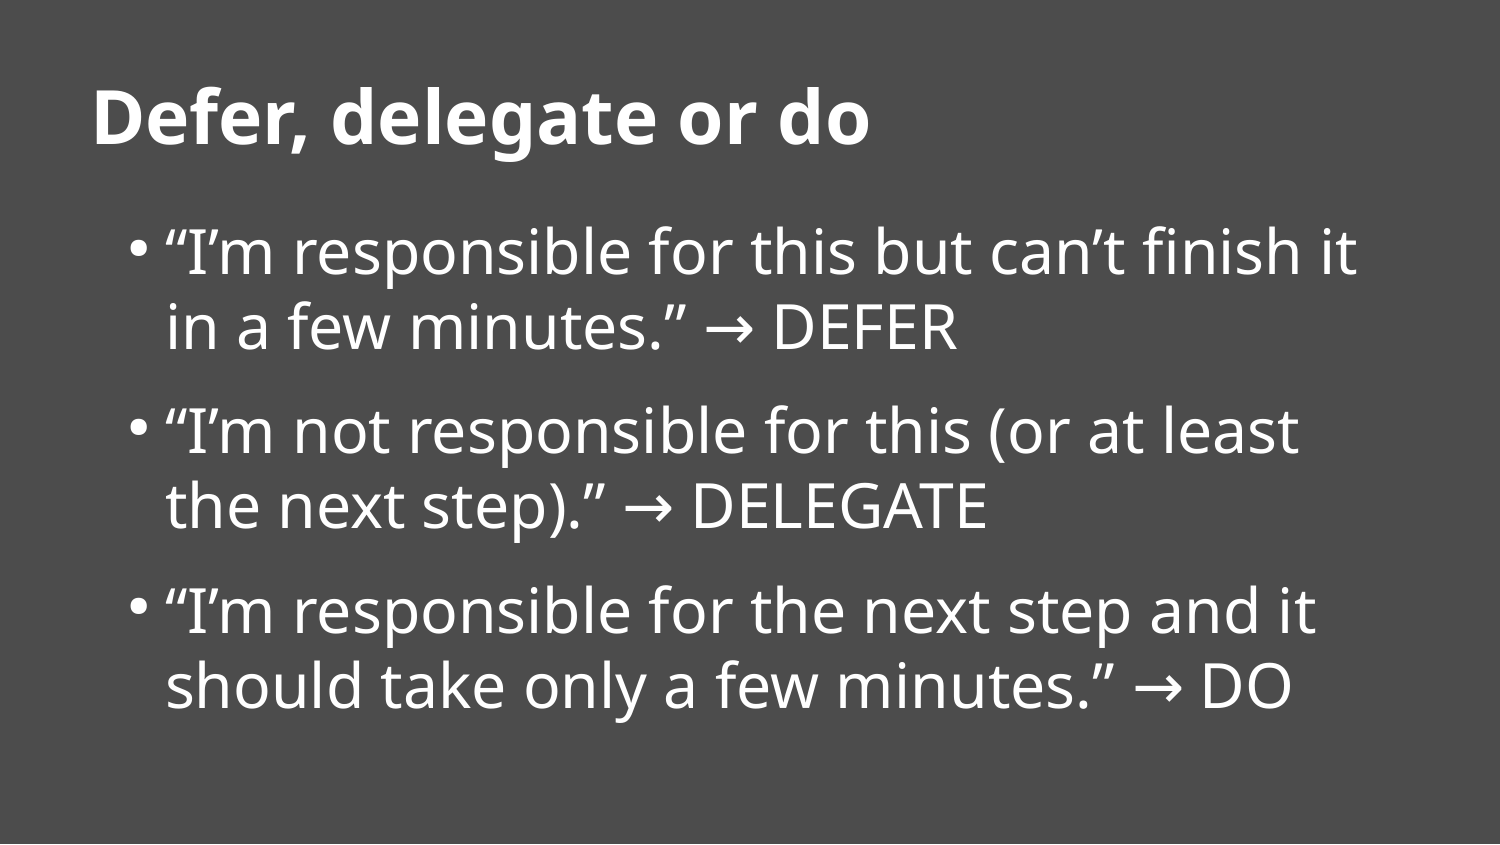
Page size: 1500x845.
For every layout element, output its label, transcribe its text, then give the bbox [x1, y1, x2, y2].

title Defer, delegate or do [75, 33, 1425, 175]
list “I’m responsible for this but can’t finish it in a few minutes.” → DEFER “I’m not responsible for this (or at least the next step).” → DELEGATE “I’m responsible for the next step and it should take only a few minutes.” → DO [75, 197, 1425, 809]
